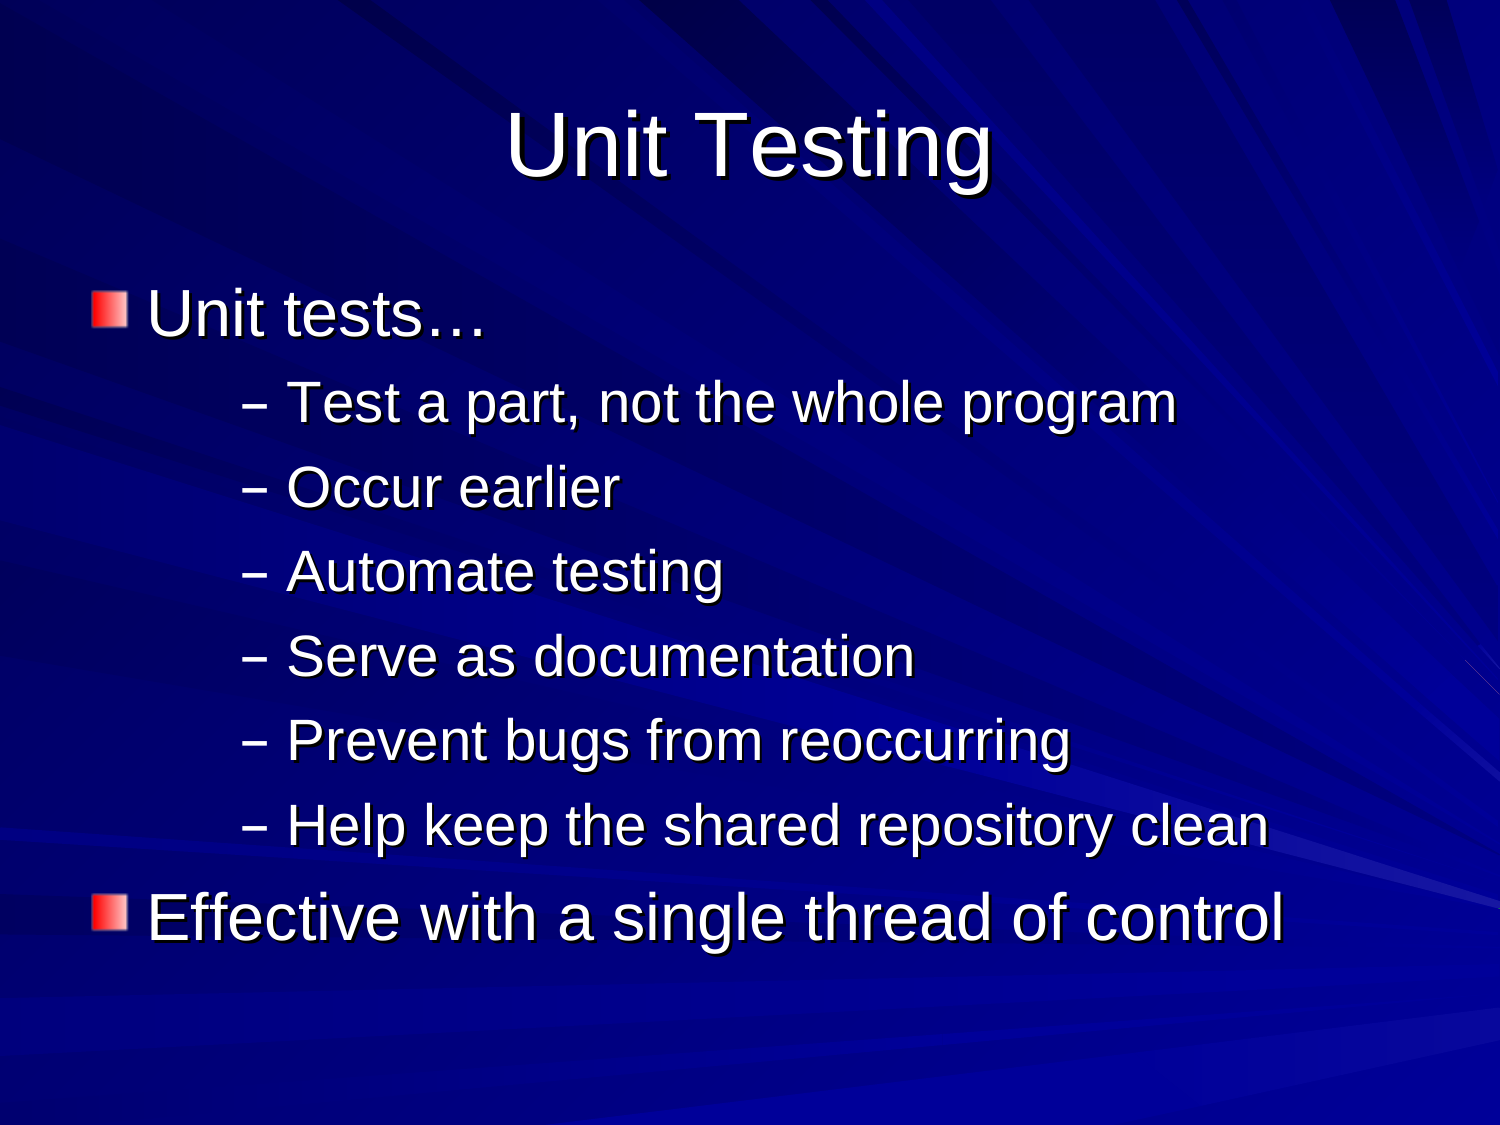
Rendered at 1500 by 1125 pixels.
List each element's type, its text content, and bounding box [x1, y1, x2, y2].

list Unit tests… Test a part, not the whole program Occur earlier Automate testing Serve as documentation Prevent bugs from reoccurring Help keep the shared repository clean Effective with a single thread of control [75, 262, 1426, 1006]
title Unit Testing [75, 45, 1426, 234]
